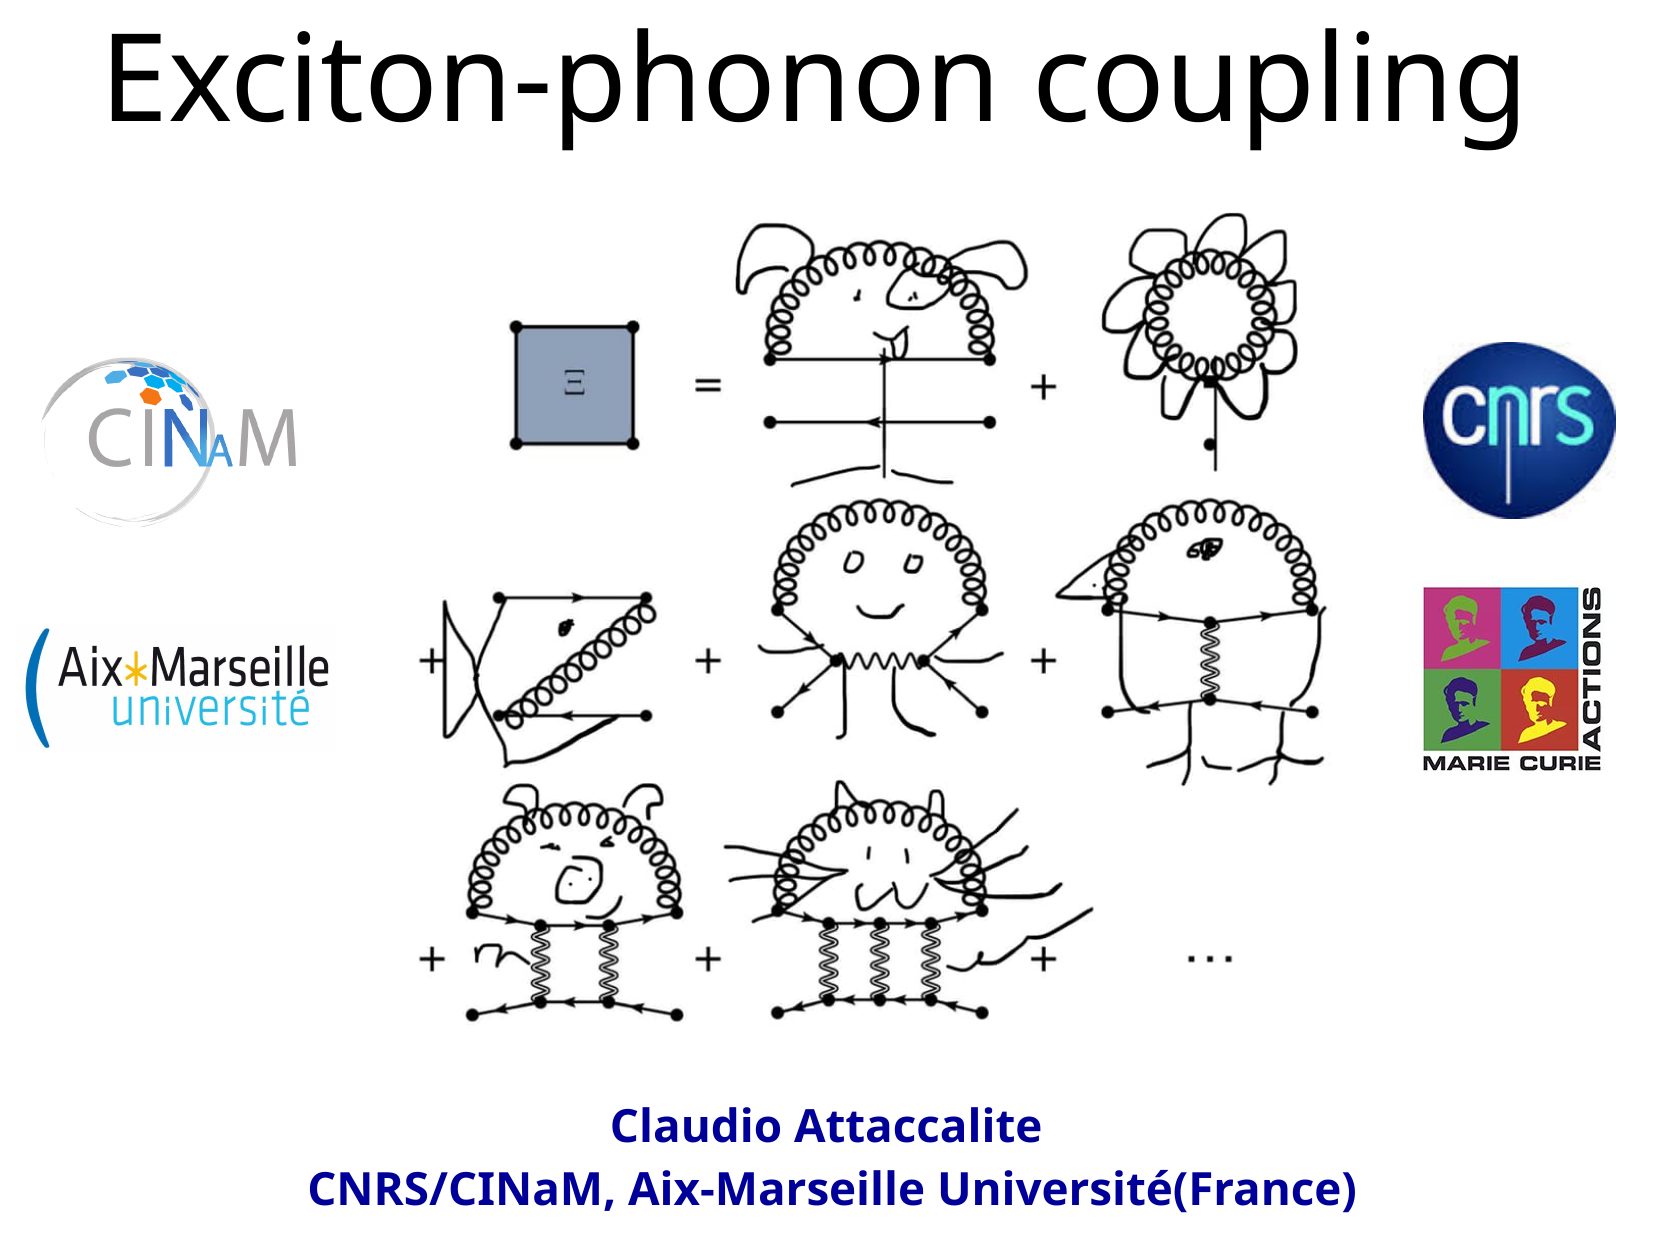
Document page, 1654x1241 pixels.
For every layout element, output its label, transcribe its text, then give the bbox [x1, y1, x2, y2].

text_box Claudio Attaccalite CNRS/CINaM, Aix-Marseille Université(France) [247, 1086, 1418, 1233]
picture [1370, 580, 1654, 780]
picture [29, 342, 312, 533]
picture [1423, 342, 1616, 519]
title Exciton-phonon coupling [70, 0, 1560, 178]
picture [17, 625, 337, 751]
picture [377, 212, 1356, 1040]
